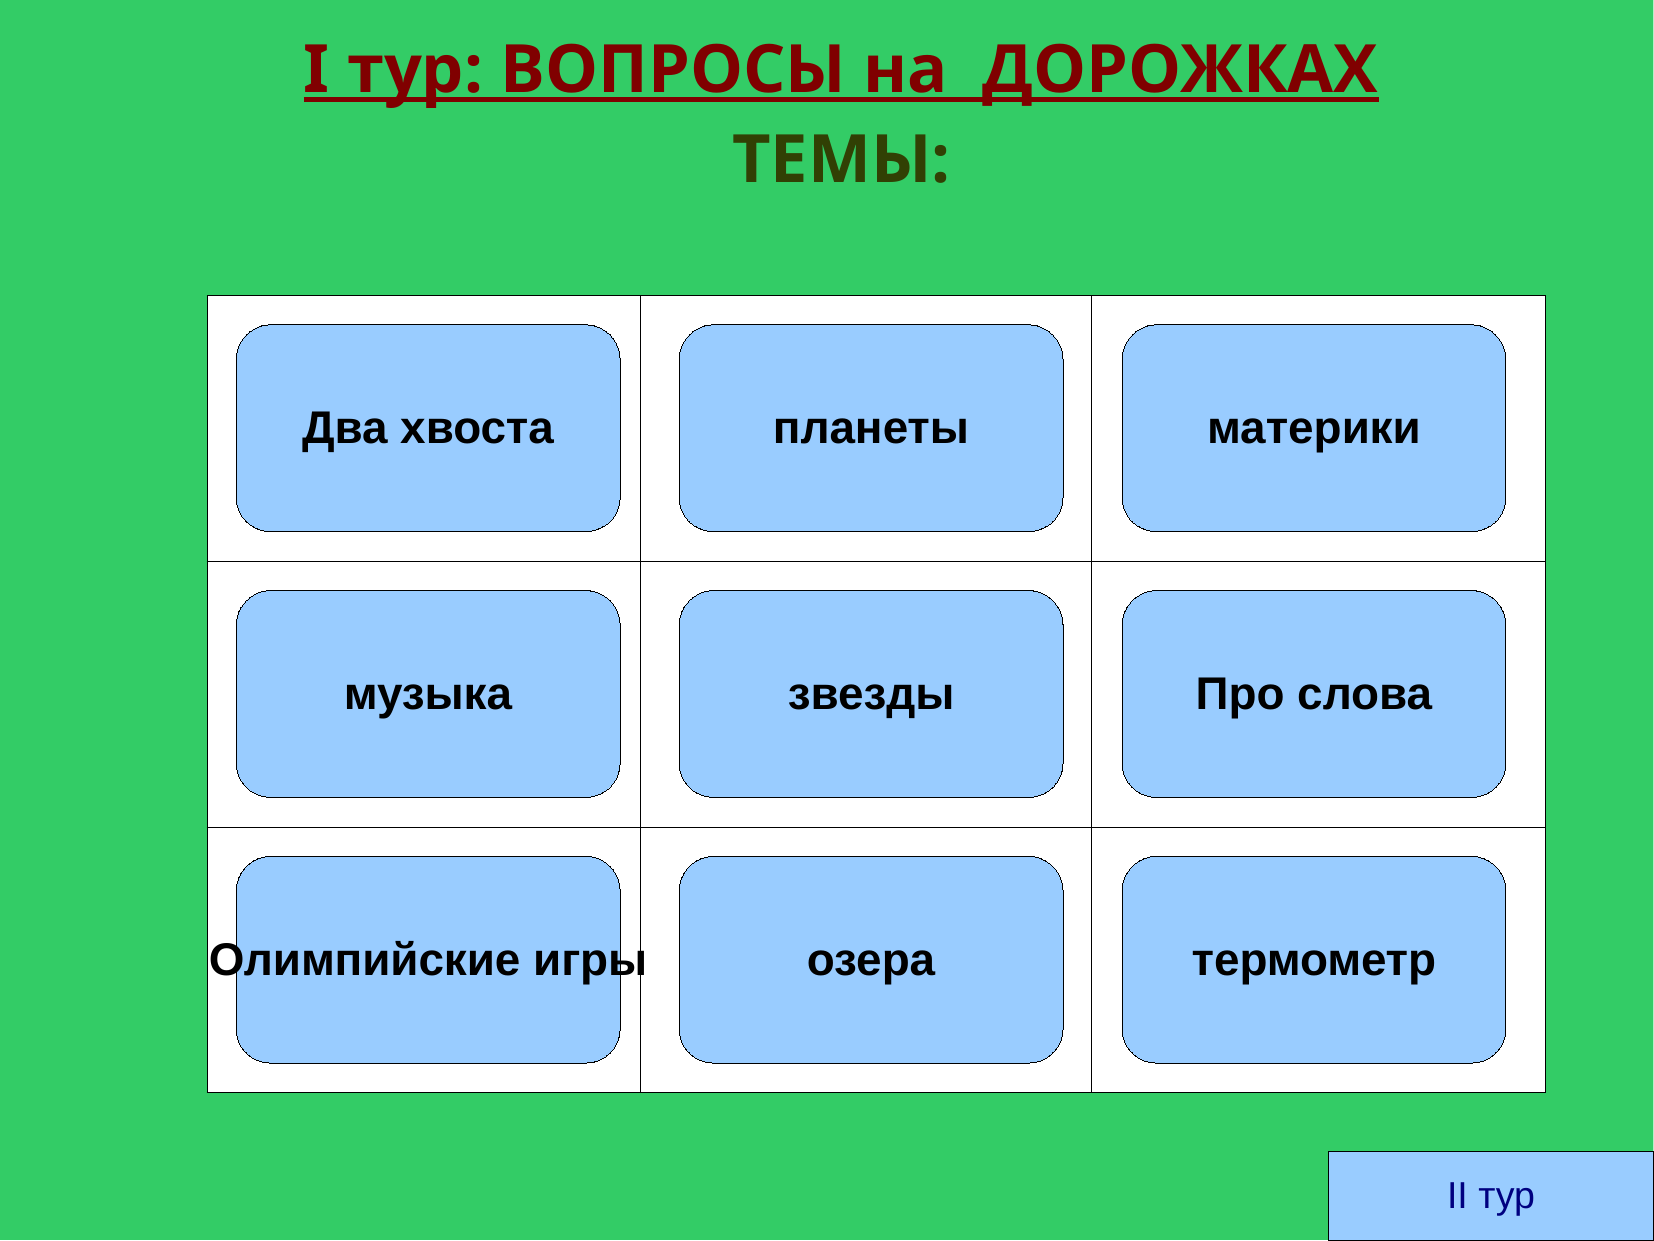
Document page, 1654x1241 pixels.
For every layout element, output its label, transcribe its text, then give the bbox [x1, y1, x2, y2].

text_box звезды [679, 590, 1064, 798]
text_box I тур: ВОПРОСЫ на ДОРОЖКАХ ТЕМЫ: [59, 0, 1625, 224]
table_cell [641, 828, 1091, 1092]
table_header [641, 296, 1091, 561]
table_cell [641, 562, 1091, 827]
text_box Два хвоста [236, 324, 621, 532]
table_cell [208, 828, 640, 1092]
table_cell [208, 562, 640, 827]
text_box озера [679, 856, 1064, 1064]
text_box планеты [679, 324, 1064, 532]
text_box музыка [236, 590, 621, 798]
text_box Олимпийские игры [236, 856, 621, 1064]
text_box термометр [1122, 856, 1506, 1064]
table_cell [1092, 828, 1545, 1092]
table_header [208, 296, 640, 561]
text_box Про слова [1122, 590, 1506, 798]
table_header [1092, 296, 1545, 561]
text_box материки [1122, 324, 1506, 532]
table_cell [1092, 562, 1545, 827]
text_box II тур [1328, 1151, 1654, 1241]
